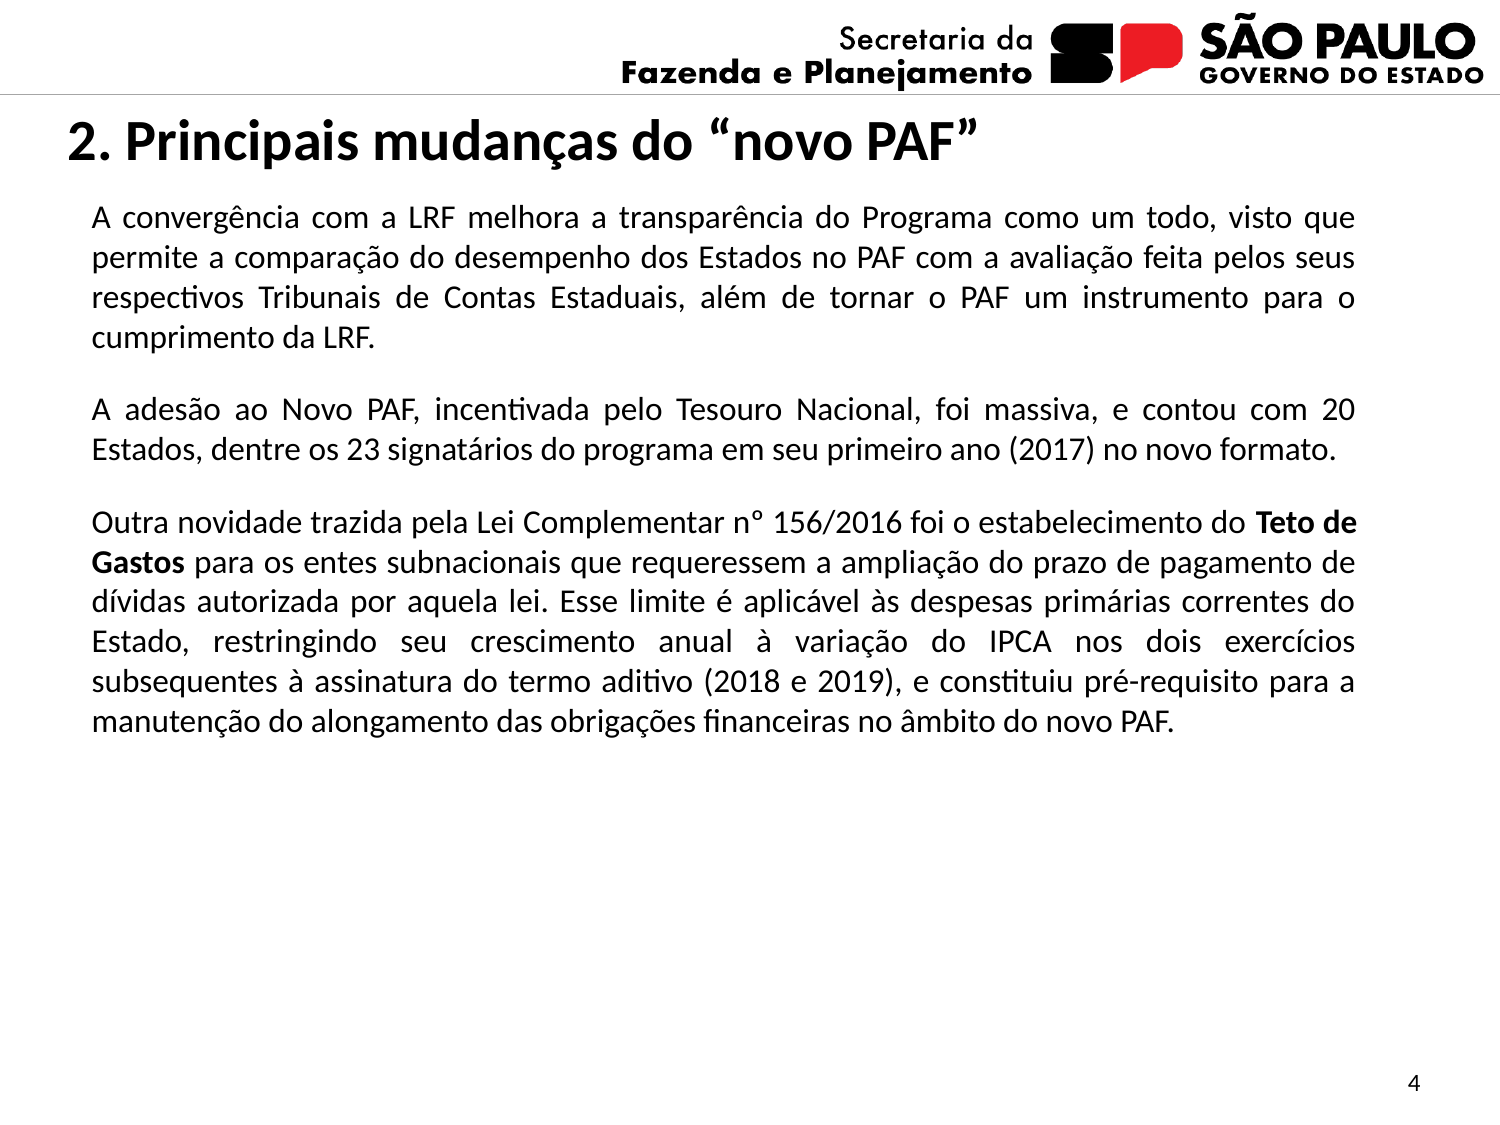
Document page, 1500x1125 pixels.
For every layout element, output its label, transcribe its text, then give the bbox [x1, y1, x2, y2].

text_box A convergência com a LRF melhora a transparência do Programa como um todo, visto que permite a comparação do desempenho dos Estados no PAF com a avaliação feita pelos seus respectivos Tribunais de Contas Estaduais, além de tornar o PAF um instrumento para o cumprimento da LRF. A adesão ao Novo PAF, incentivada pelo Tesouro Nacional, foi massiva, e contou com 20 Estados, dentre os 23 signatários do programa em seu primeiro ano (2017) no novo formato. Outra novidade trazida pela Lei Complementar nº 156/2016 foi o estabelecimento do Teto de Gastos para os entes subnacionais que requeressem a ampliação do prazo de pagamento de dívidas autorizada por aquela lei. Esse limite é aplicável às despesas primárias correntes do Estado, restringindo seu crescimento anual à variação do IPCA nos dois exercícios subsequentes à assinatura do termo aditivo (2018 e 2019), e constituiu pré-requisito para a manutenção do alongamento das obrigações financeiras no âmbito do novo PAF. [76, 187, 1388, 787]
text_box Elaborado por CAF-G em 13-03-2019 [856, 1074, 1499, 1116]
text_box 4 [1392, 1058, 1457, 1105]
text_box 2. Principais mudanças do “novo PAF” [52, 94, 1234, 181]
